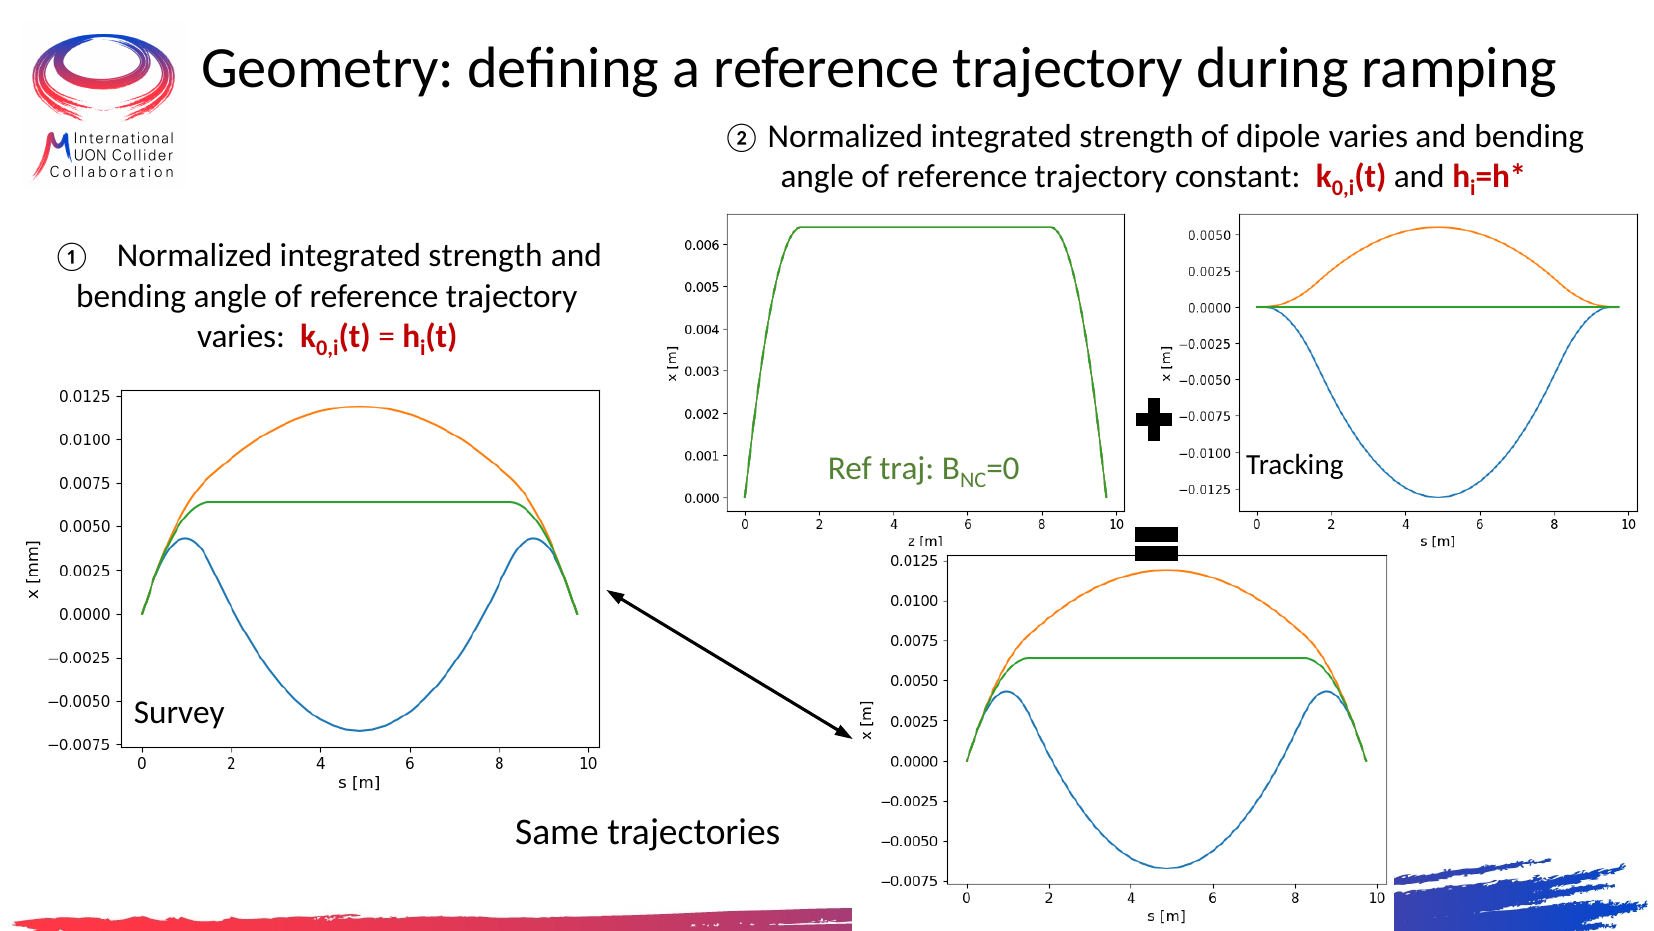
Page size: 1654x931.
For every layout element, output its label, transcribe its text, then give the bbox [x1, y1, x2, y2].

text_box [1137, 398, 1171, 441]
text_box Survey [119, 683, 240, 738]
text_box [1273, 893, 1480, 924]
text_box ② Normalized integrated strength of dipole varies and bending angle of reference trajectory constant: k0,i(t) and hi=h* [667, 106, 1640, 203]
text_box [1136, 527, 1177, 541]
text_box Tracking [1231, 438, 1361, 489]
text_box Same trajectories [499, 799, 799, 860]
text_box Geometry: defining a reference trajectory during ramping [186, 21, 1616, 108]
text_box [1136, 546, 1177, 560]
picture [17, 380, 607, 800]
text_box Ref traj: BNC=0 [812, 438, 1063, 494]
picture [659, 206, 1644, 931]
text_box ① Normalized integrated strength and bending angle of reference trajectory varies: k0,i(t) = hi(t) [17, 221, 638, 363]
